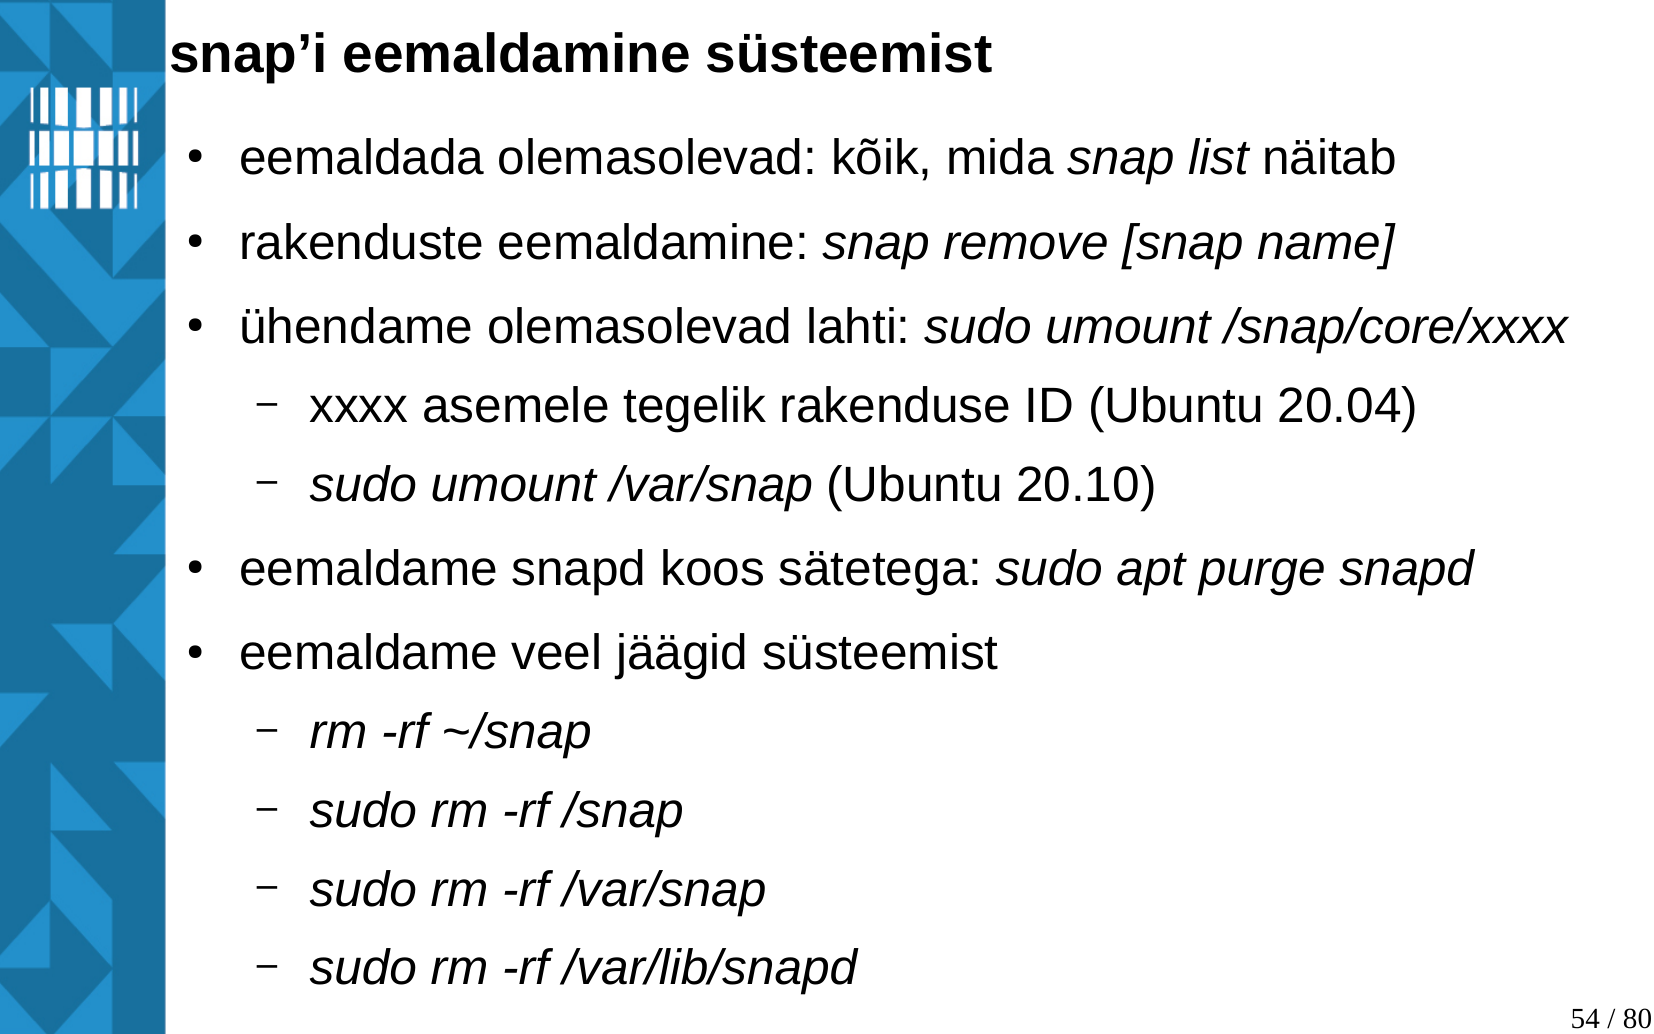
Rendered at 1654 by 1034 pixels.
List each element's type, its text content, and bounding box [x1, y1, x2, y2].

list eemaldada olemasolevad: kõik, mida snap list näitab rakenduste eemaldamine: snap remove [snap name] ühendame olemasolevad lahti: sudo umount /snap/core/xxxx xxxx asemele tegelik rakenduse ID (Ubuntu 20.04) sudo umount /var/snap (Ubuntu 20.10) eemaldame snapd koos sätetega: sudo apt purge snapd eemaldame veel jäägid süsteemist rm -rf ~/snap sudo rm -rf /snap sudo rm -rf /var/snap sudo rm -rf /var/lib/snapd [169, 129, 1630, 997]
title snap’i eemaldamine süsteemist [169, 11, 1571, 95]
